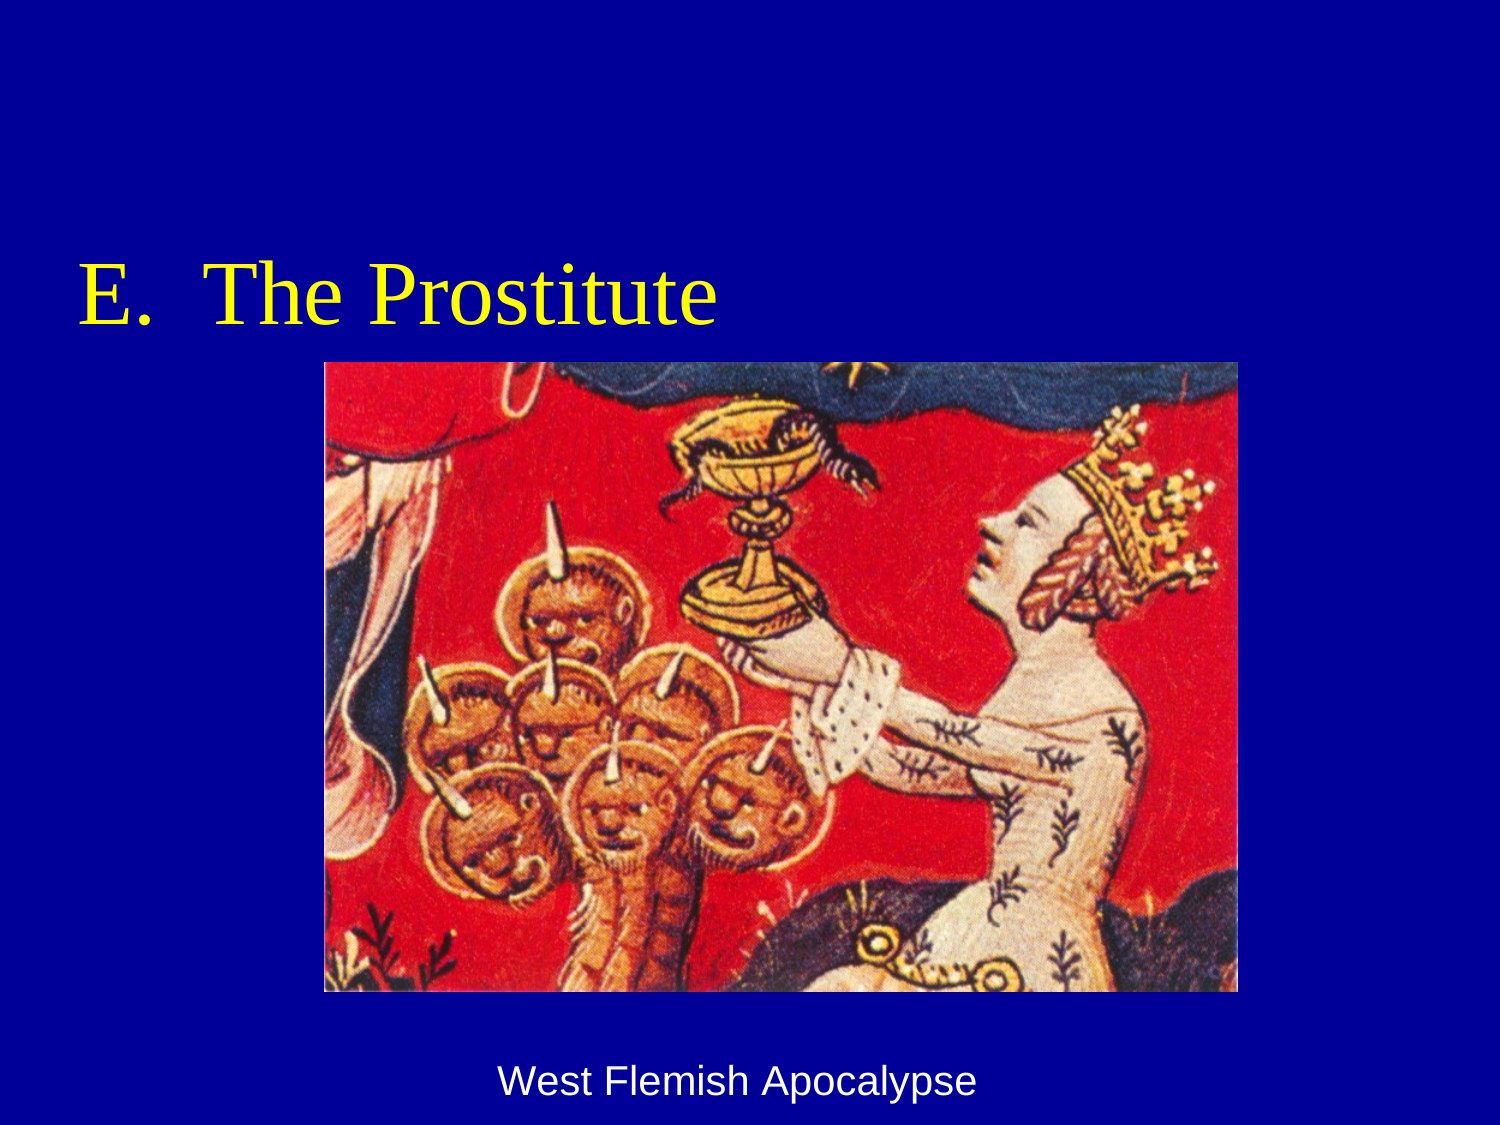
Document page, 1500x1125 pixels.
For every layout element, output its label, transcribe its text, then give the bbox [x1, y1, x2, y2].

text_box West Flemish Apocalypse [374, 1050, 1100, 1112]
picture [324, 362, 1238, 992]
title E. The Prostitute [62, 199, 1338, 388]
